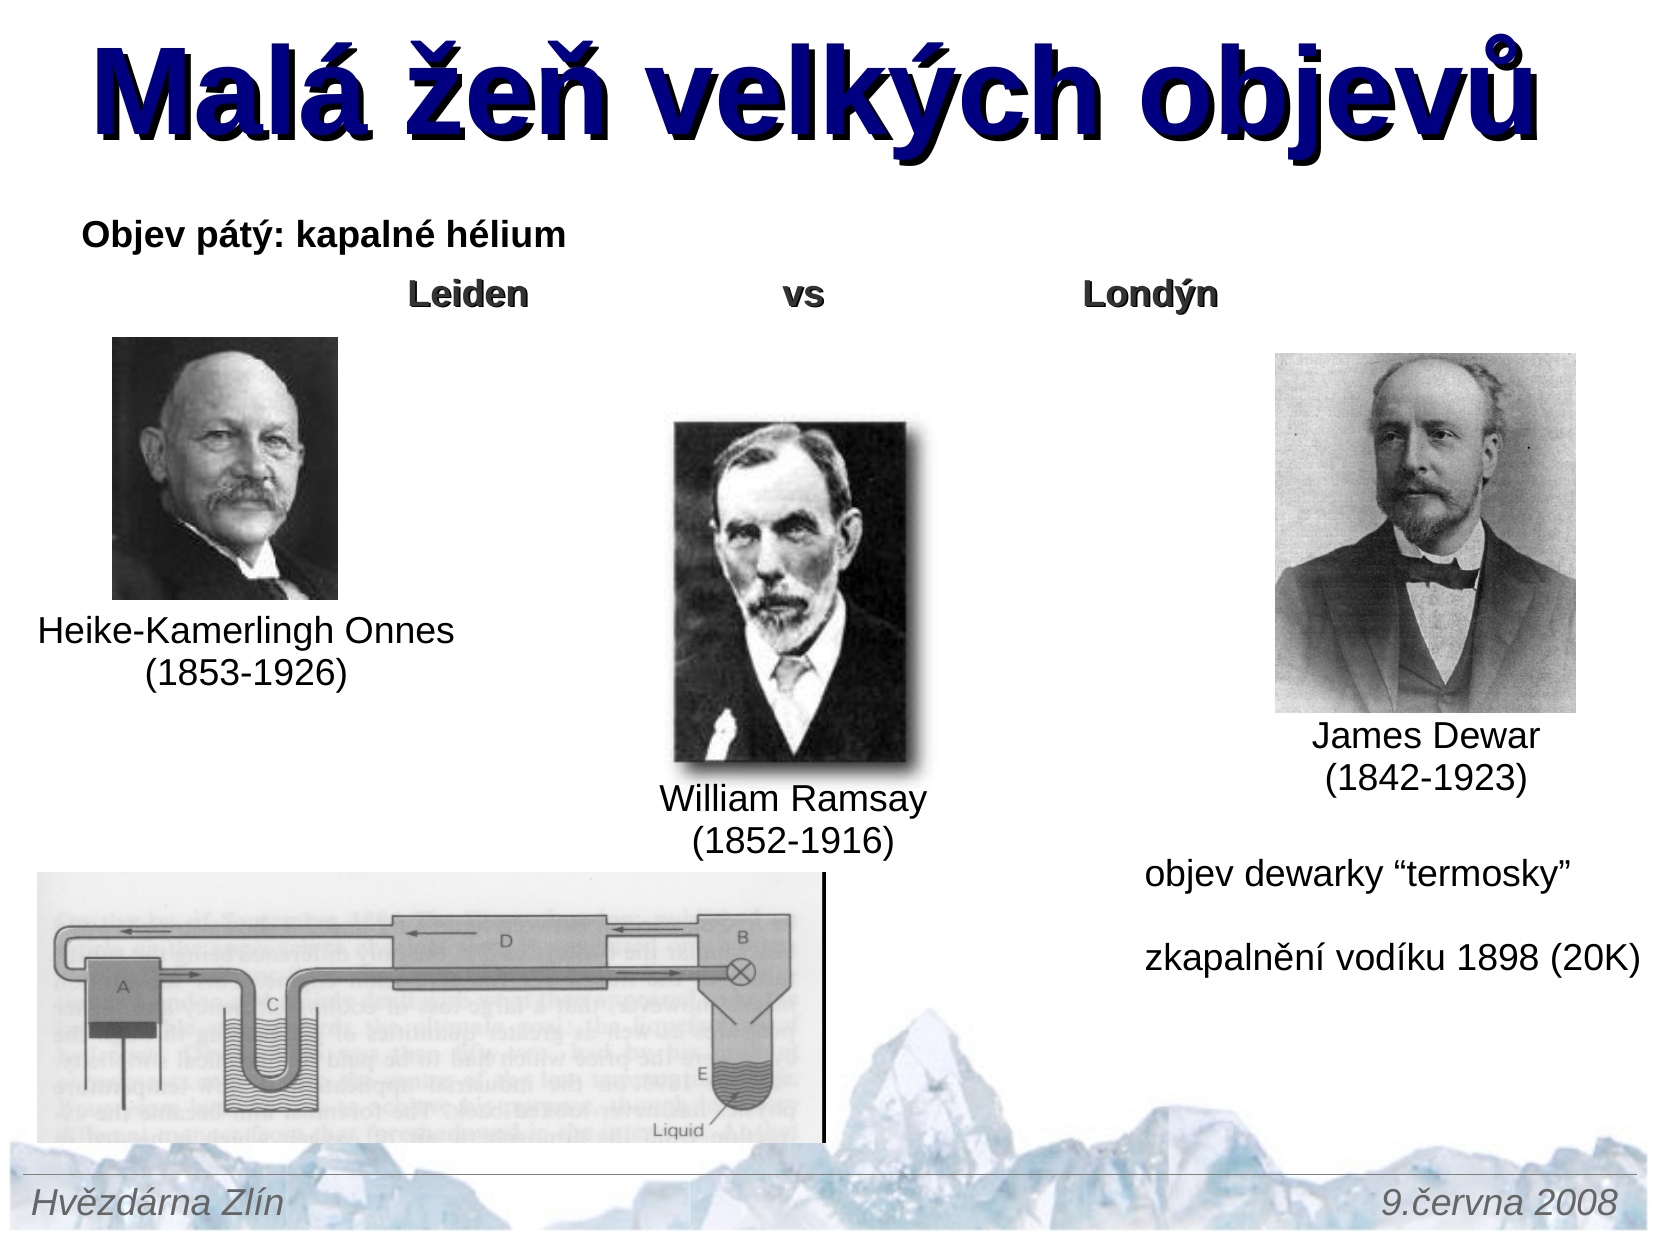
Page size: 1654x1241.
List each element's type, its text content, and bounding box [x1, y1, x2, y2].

text_box Leiden vs Londýn [392, 264, 1233, 322]
picture [112, 337, 338, 601]
text_box Objev pátý: kapalné hélium [66, 205, 582, 263]
picture [1275, 353, 1576, 713]
picture [664, 412, 938, 769]
picture [0, 872, 1654, 1241]
text_box William Ramsay (1852-1916) [643, 769, 944, 869]
text_box James Dewar (1842-1923) [1297, 707, 1556, 806]
text_box Hvězdárna Zlín 9.června 2008 [16, 1174, 1633, 1232]
text_box Malá žeň velkých objevů [75, 13, 1558, 169]
text_box Heike-Kamerlingh Onnes (1853-1926) [22, 601, 472, 701]
text_box objev dewarky “termosky” zkapalnění vodíku 1898 (20K) [1129, 844, 1654, 986]
